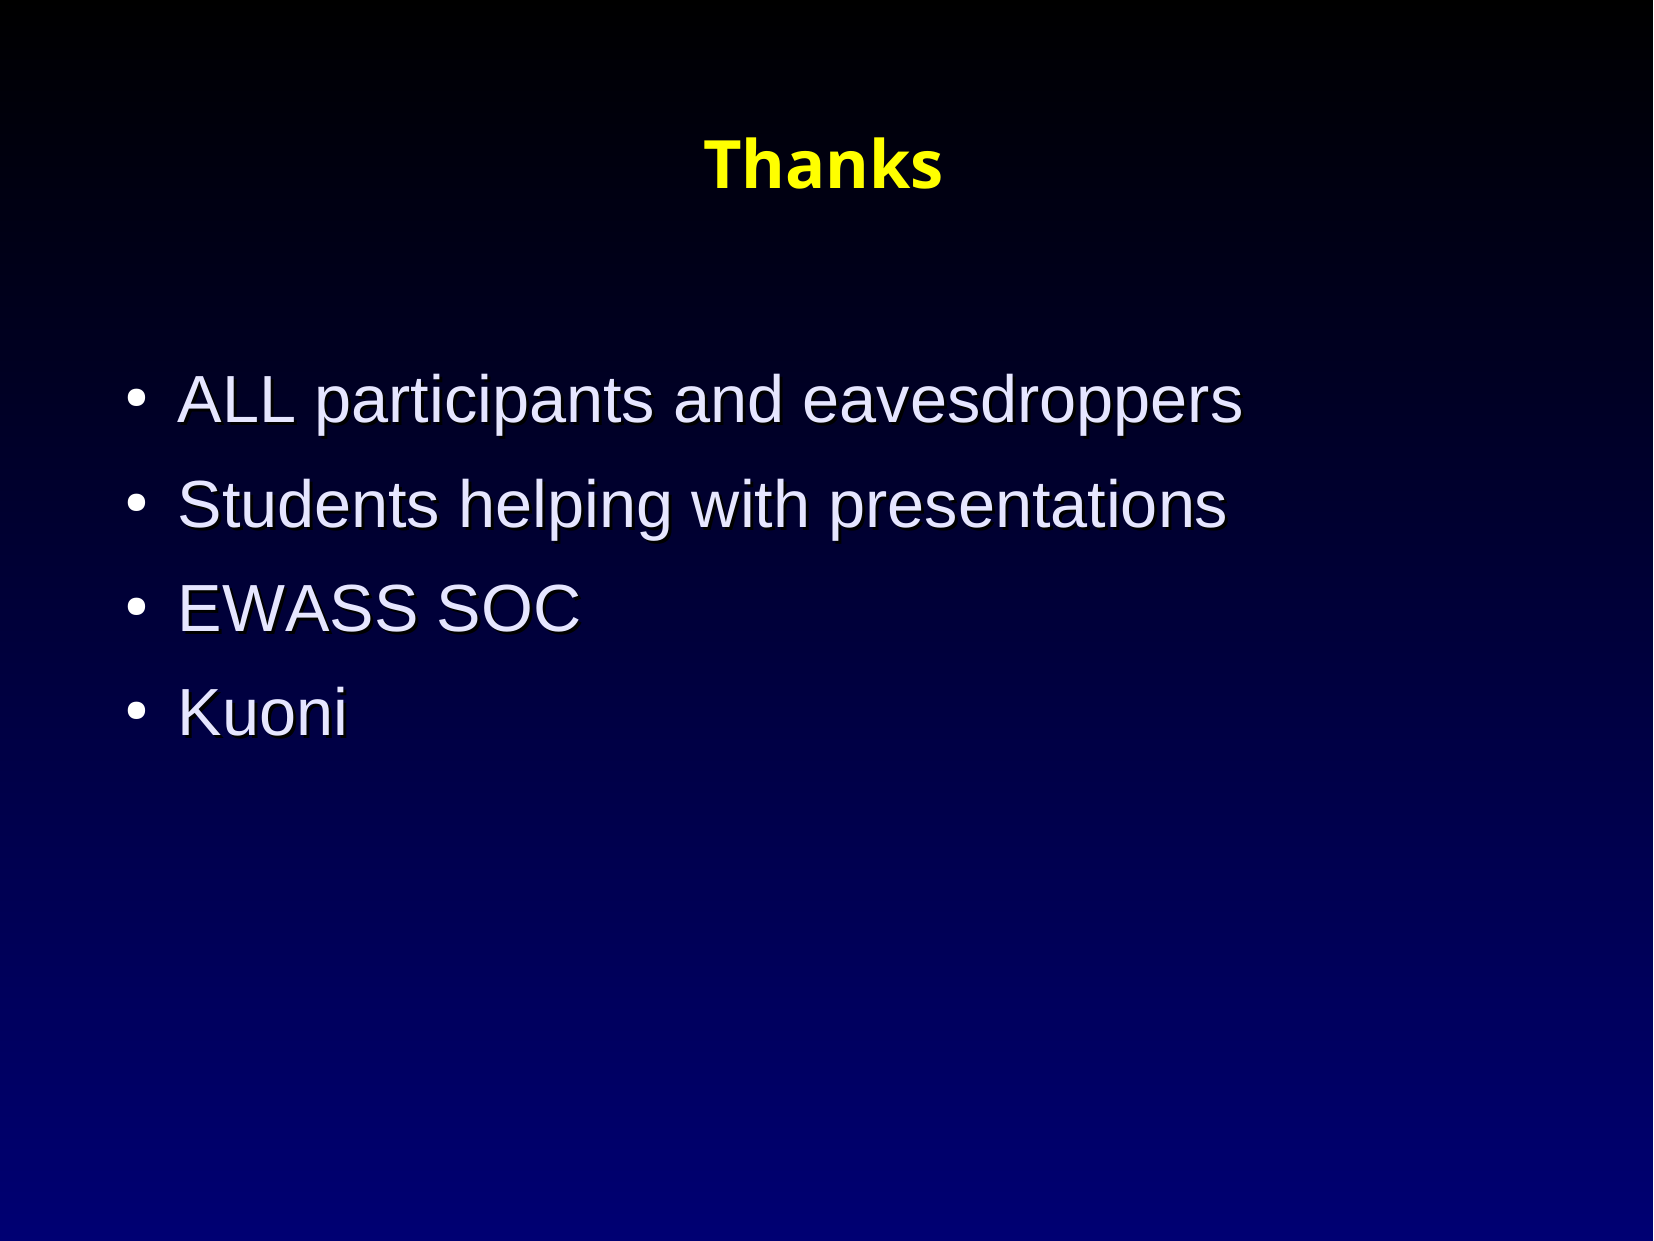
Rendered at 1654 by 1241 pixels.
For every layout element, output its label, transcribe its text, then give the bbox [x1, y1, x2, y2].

title Thanks [88, 58, 1577, 266]
list ALL participants and eavesdroppers Students helping with presentations EWASS SOC Kuoni [106, 362, 1595, 750]
text_box [371, 442, 1300, 962]
